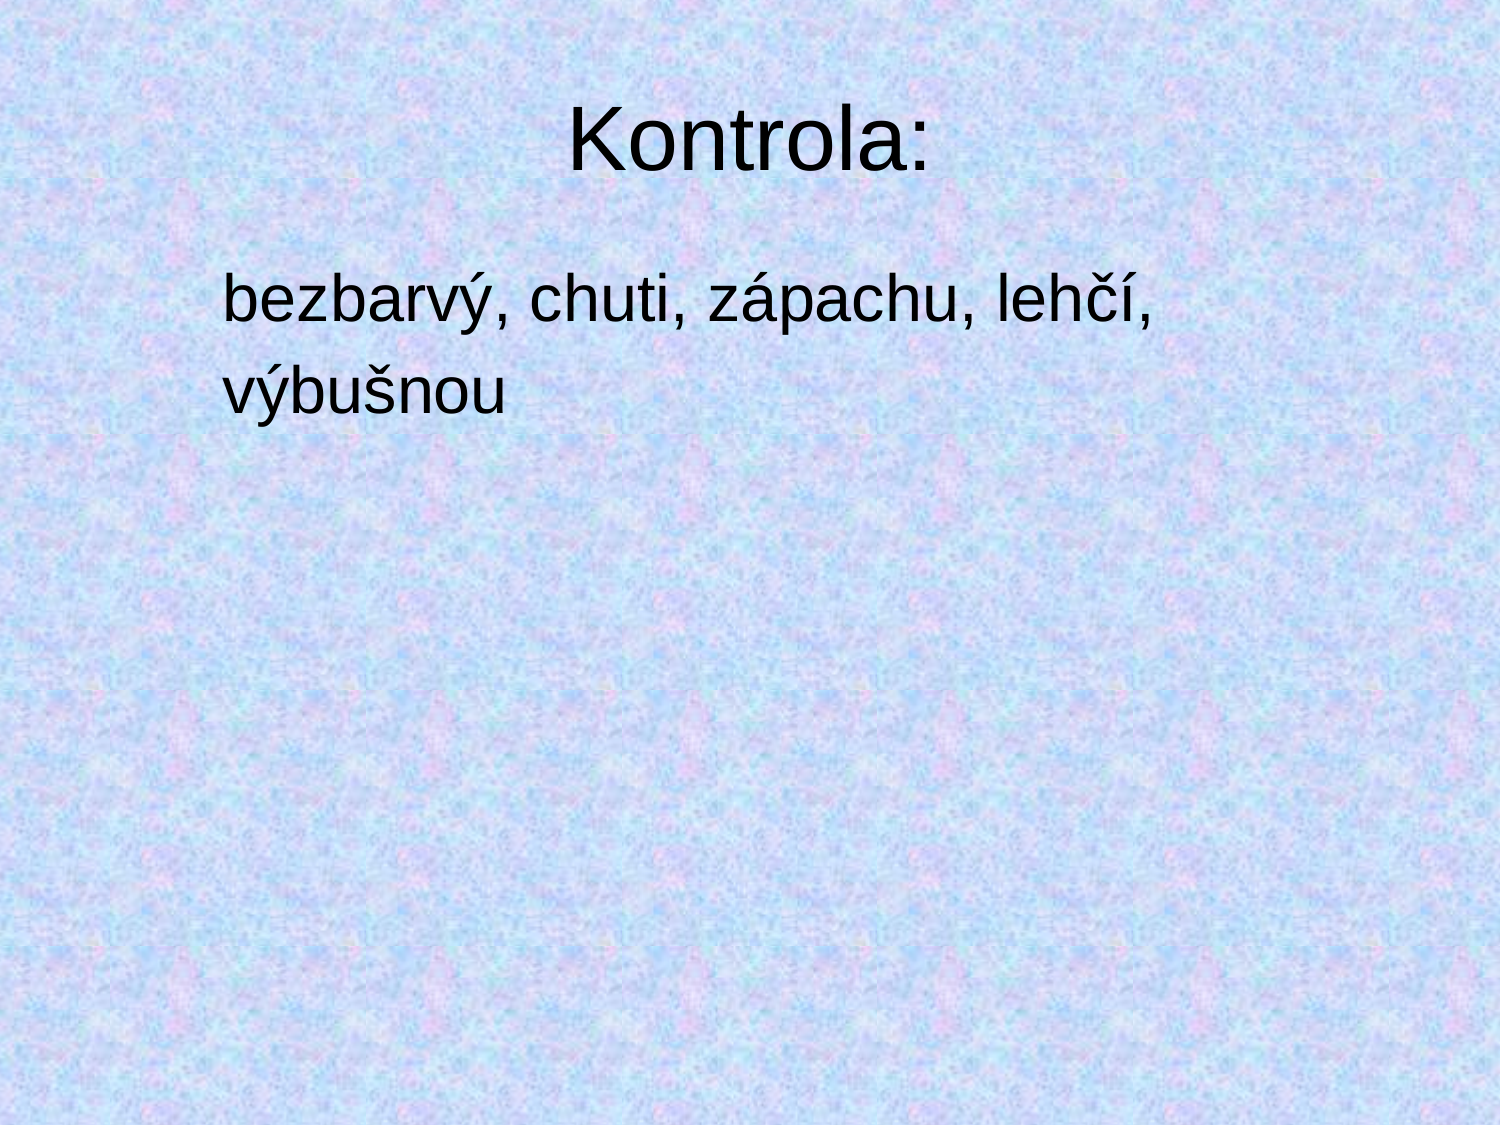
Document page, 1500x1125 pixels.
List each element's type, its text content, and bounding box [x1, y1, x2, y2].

list bezbarvý, chuti, zápachu, lehčí, výbušnou [222, 261, 1300, 1004]
picture [0, 0, 1500, 1125]
title Kontrola: [75, 21, 1426, 257]
